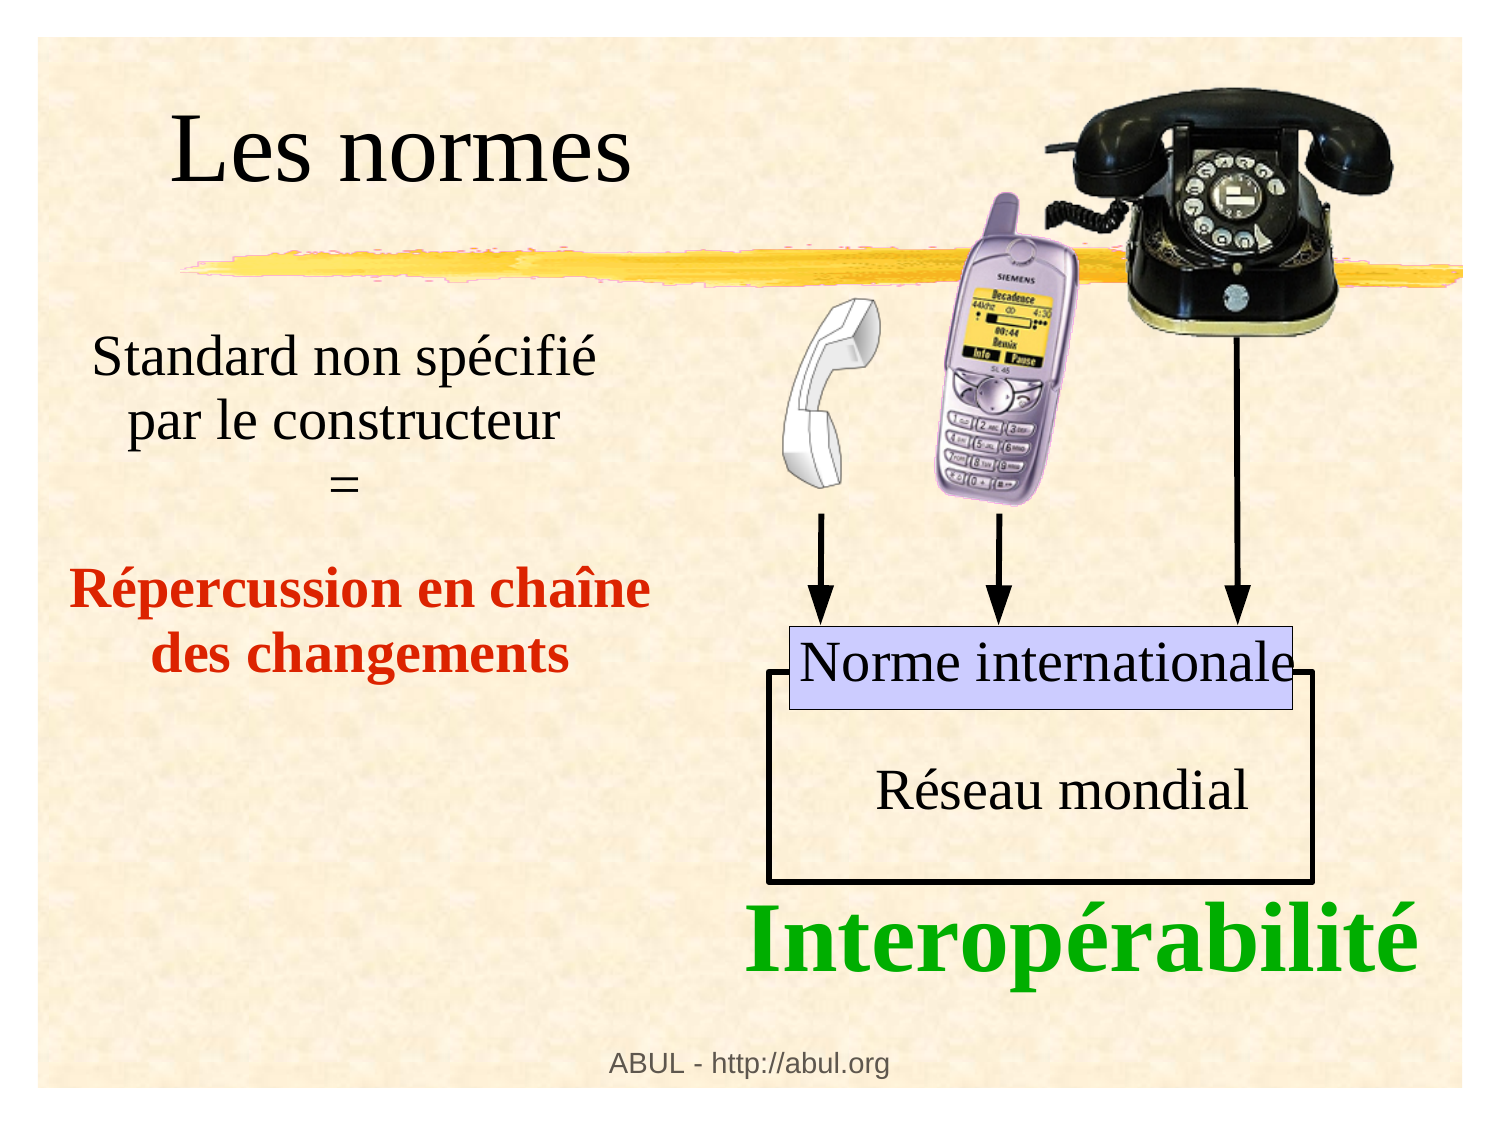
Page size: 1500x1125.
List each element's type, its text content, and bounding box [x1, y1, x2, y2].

text_box [789, 626, 1293, 710]
picture [37, 37, 1463, 1088]
text_box Interopérabilité [743, 882, 1421, 1034]
text_box Répercussion en chaîne des changements [69, 555, 652, 731]
text_box Les normes [169, 92, 635, 232]
text_box Réseau mondial [875, 757, 1250, 839]
text_box Standard non spécifié par le constructeur = [91, 323, 598, 565]
text_box Norme internationale [799, 629, 1298, 710]
